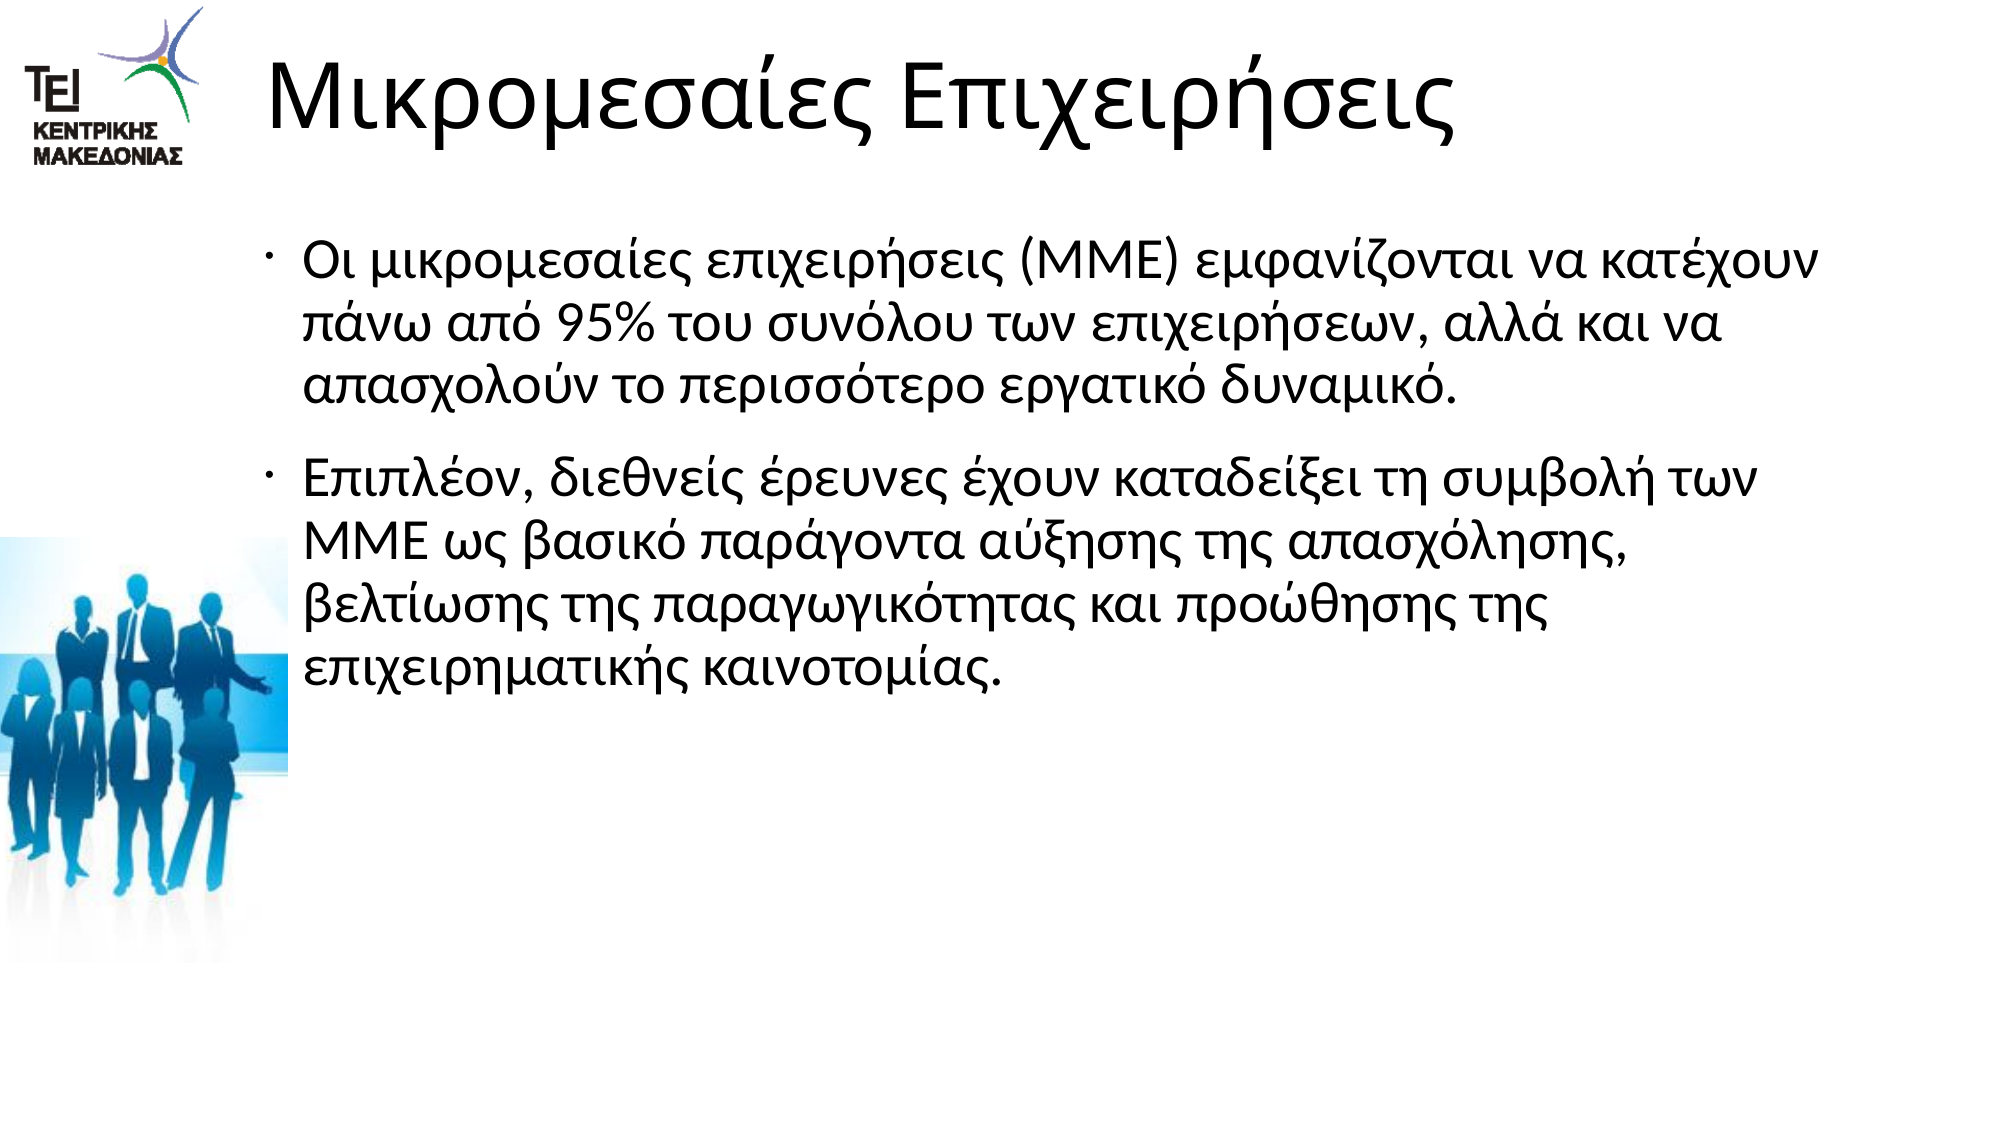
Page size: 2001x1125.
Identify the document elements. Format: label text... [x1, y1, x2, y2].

picture [0, 0, 135, 169]
title Μικρομεσαίες Επιχειρήσεις [249, 41, 1863, 192]
picture [0, 537, 249, 963]
list Οι μικρομεσαίες επιχειρήσεις (ΜΜΕ) εμφανίζονται να κατέχουν πάνω από 95% του συνόλου των επιχειρήσεων, αλλά και να απασχολούν το περισσότερο εργατικό δυναμικό. Επιπλέον, διεθνείς έρευνες έχουν καταδείξει τη συμβολή των ΜΜΕ ως βασικό παράγοντα αύξησης της απασχόλησης, βελτίωσης της παραγωγικότητας και προώθησης της επιχειρηματικής καινοτομίας. [249, 220, 1863, 994]
